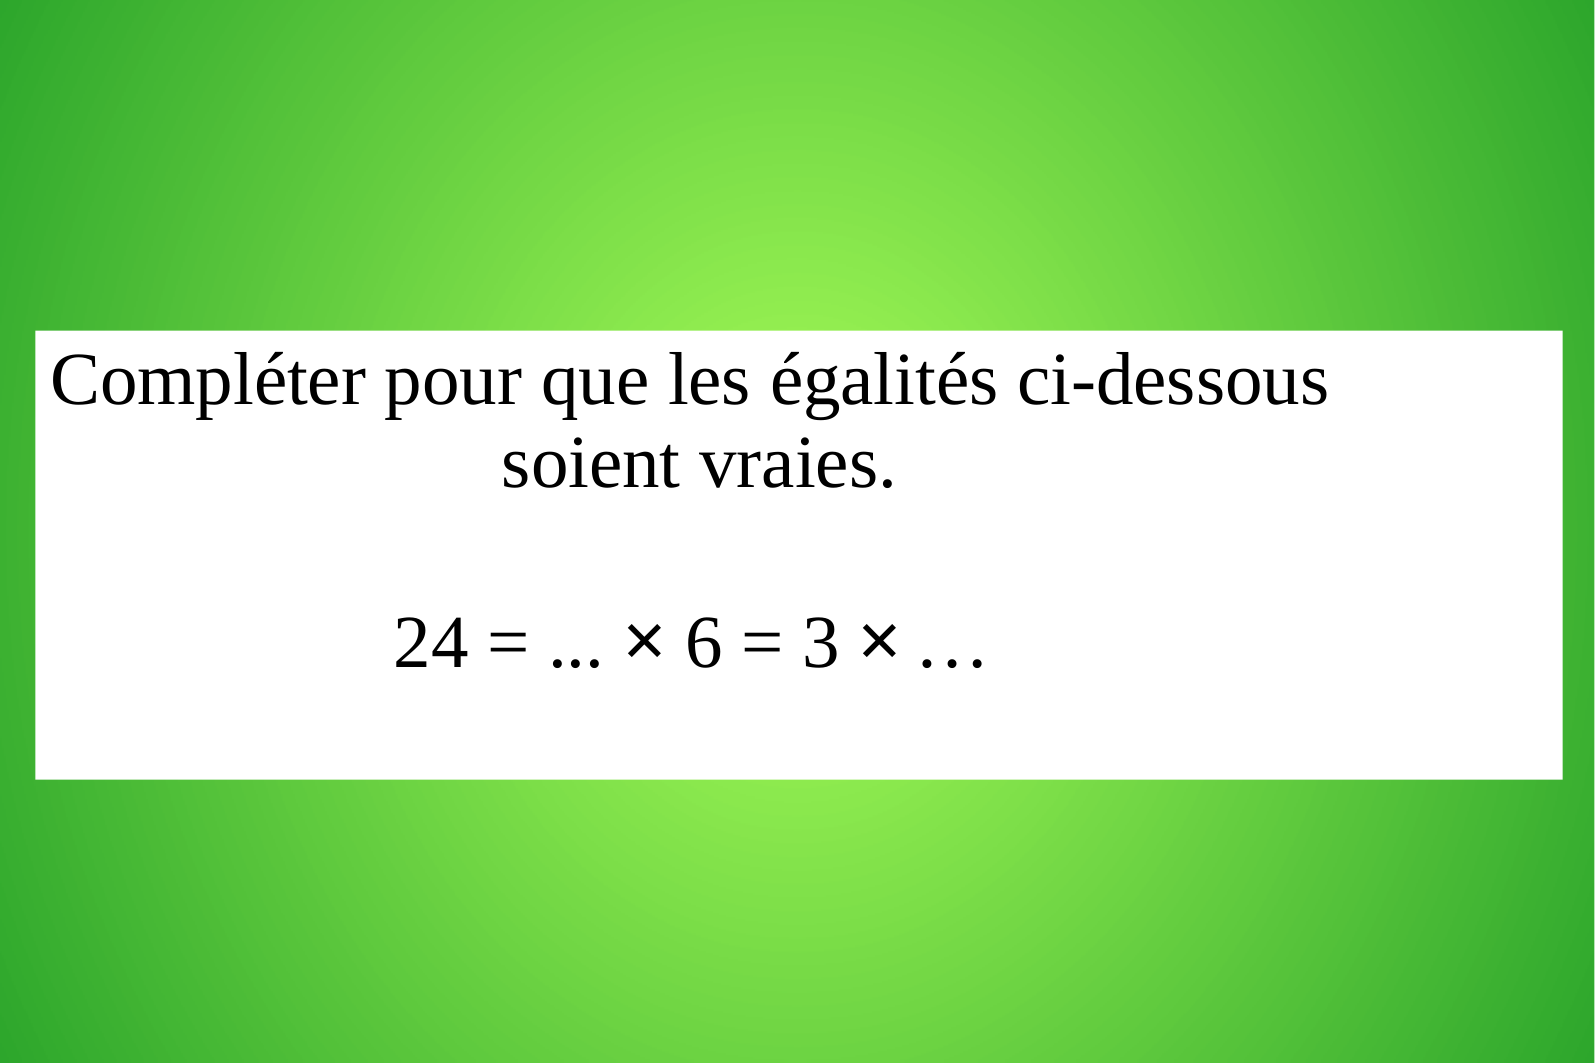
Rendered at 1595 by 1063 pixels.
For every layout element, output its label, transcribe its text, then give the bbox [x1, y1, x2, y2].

text_box Compléter pour que les égalités ci-dessous soient vraies. 24 = ... × 6 = 3 × … [35, 330, 1563, 778]
picture [0, 0, 1595, 1063]
